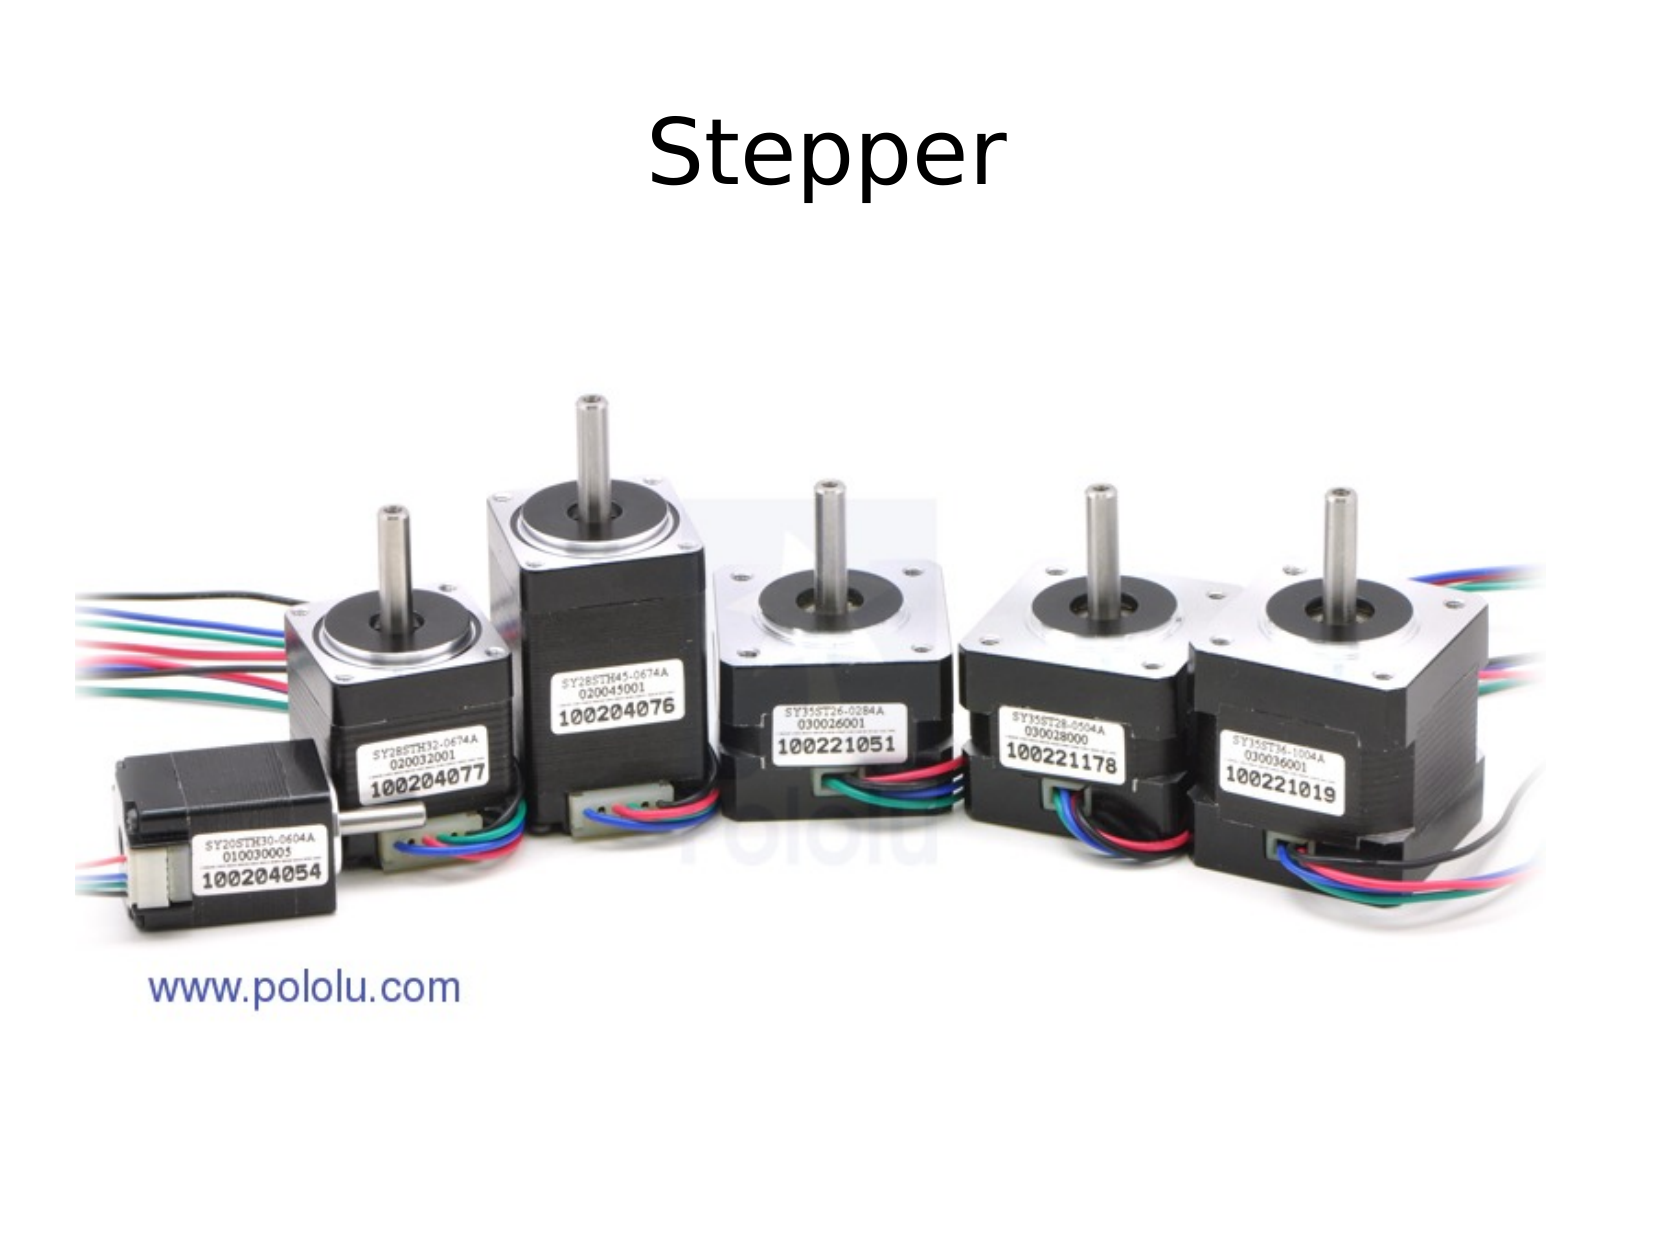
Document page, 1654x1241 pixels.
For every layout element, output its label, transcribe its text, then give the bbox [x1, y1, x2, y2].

title Stepper [82, 49, 1571, 257]
picture [75, 315, 1546, 1051]
